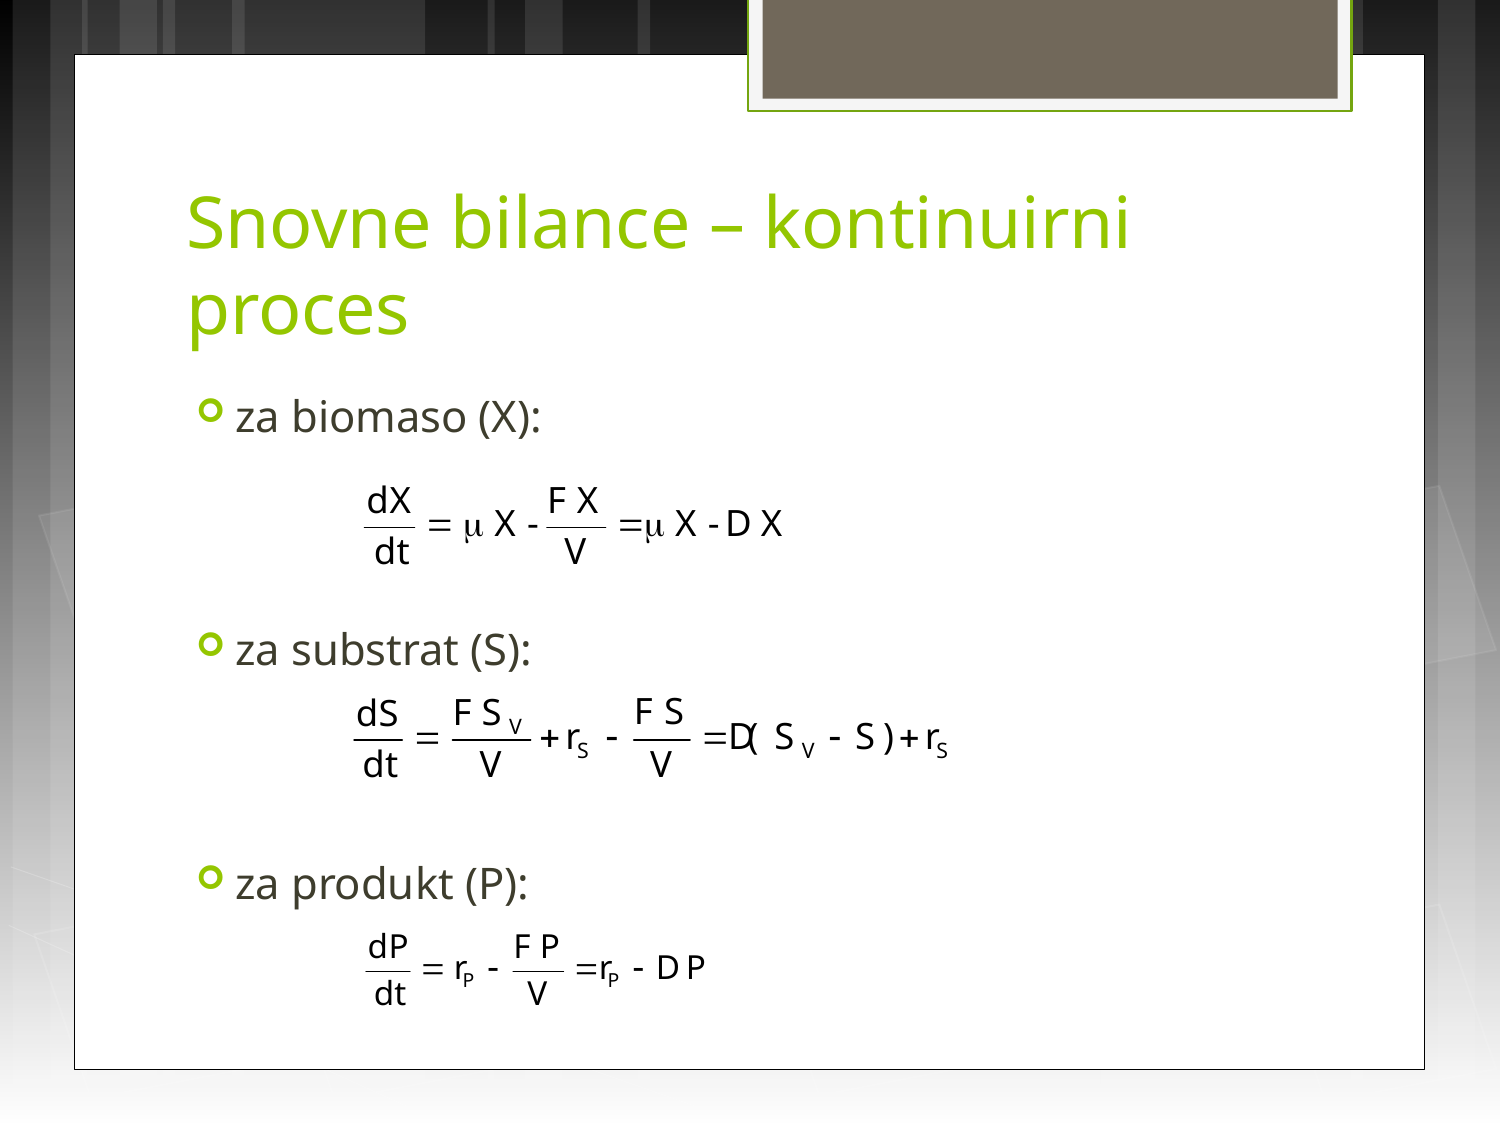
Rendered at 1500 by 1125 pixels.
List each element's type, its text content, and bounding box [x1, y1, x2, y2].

picture [360, 927, 713, 1013]
chart [362, 928, 715, 1015]
chart [360, 479, 797, 575]
chart [348, 692, 958, 787]
list za biomaso (X): za substrat (S): za produkt (P): [171, 381, 1283, 1000]
picture [347, 691, 957, 786]
picture [358, 479, 794, 573]
title Snovne bilance – kontinuirni proces [171, 168, 1324, 357]
